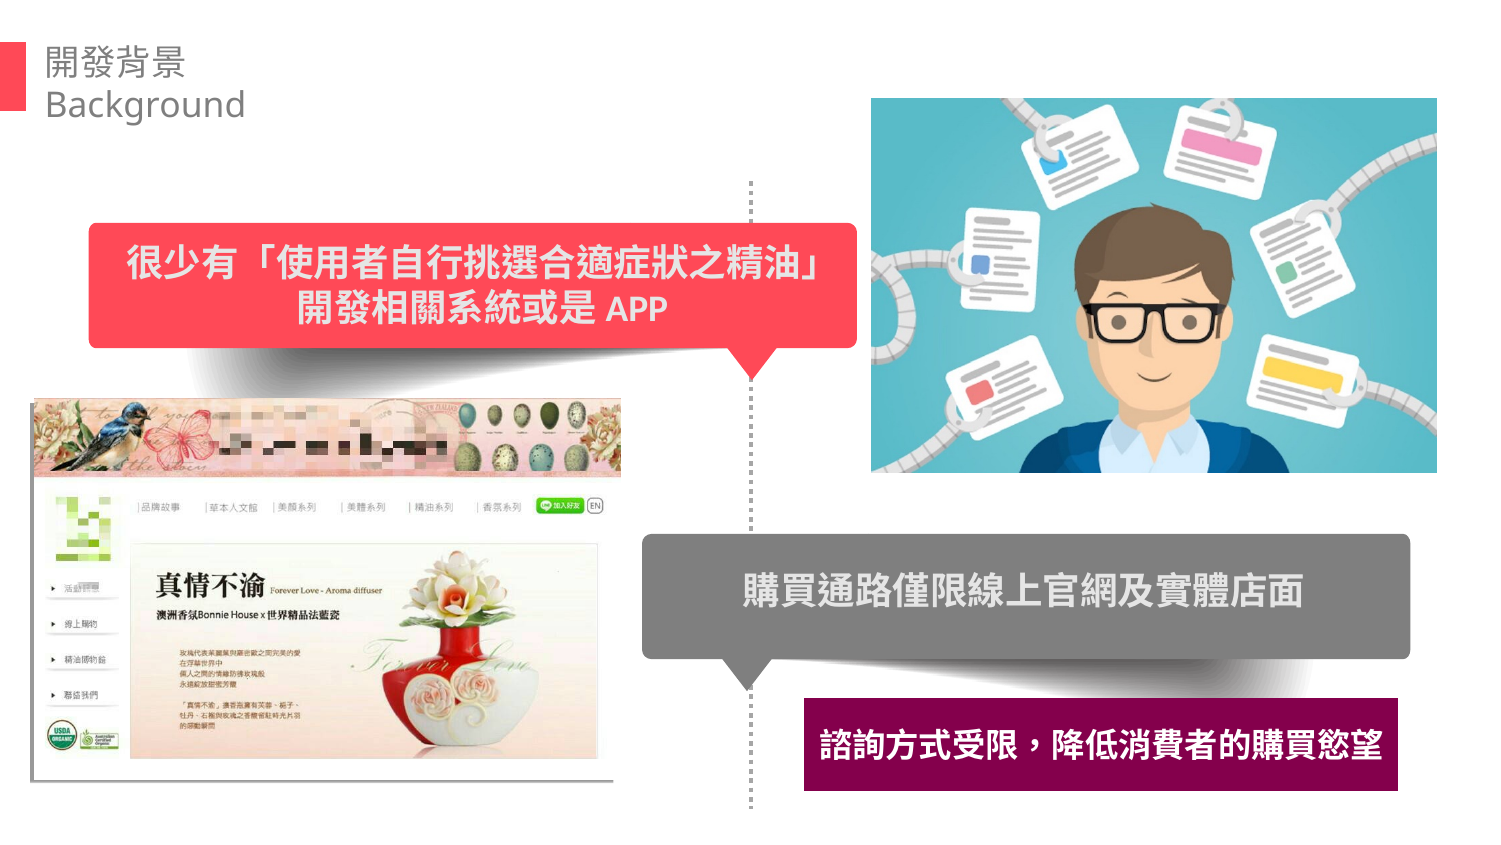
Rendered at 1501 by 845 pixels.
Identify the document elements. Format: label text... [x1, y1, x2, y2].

text_box [642, 533, 1411, 692]
text_box 諮詢方式受限，降低消費者的購買慾望 [805, 718, 1399, 756]
text_box [88, 222, 857, 381]
picture [736, 660, 1318, 757]
text_box 購買通路僅限線上官網及實體店面 [642, 561, 1406, 618]
text_box 很少有「使用者自行挑選合適症狀之精油」 開發相關系統或是APP [95, 233, 870, 336]
text_box 開發背景 Background [29, 32, 314, 134]
picture [34, 349, 763, 780]
text_box [804, 698, 1398, 791]
picture [871, 98, 1437, 473]
